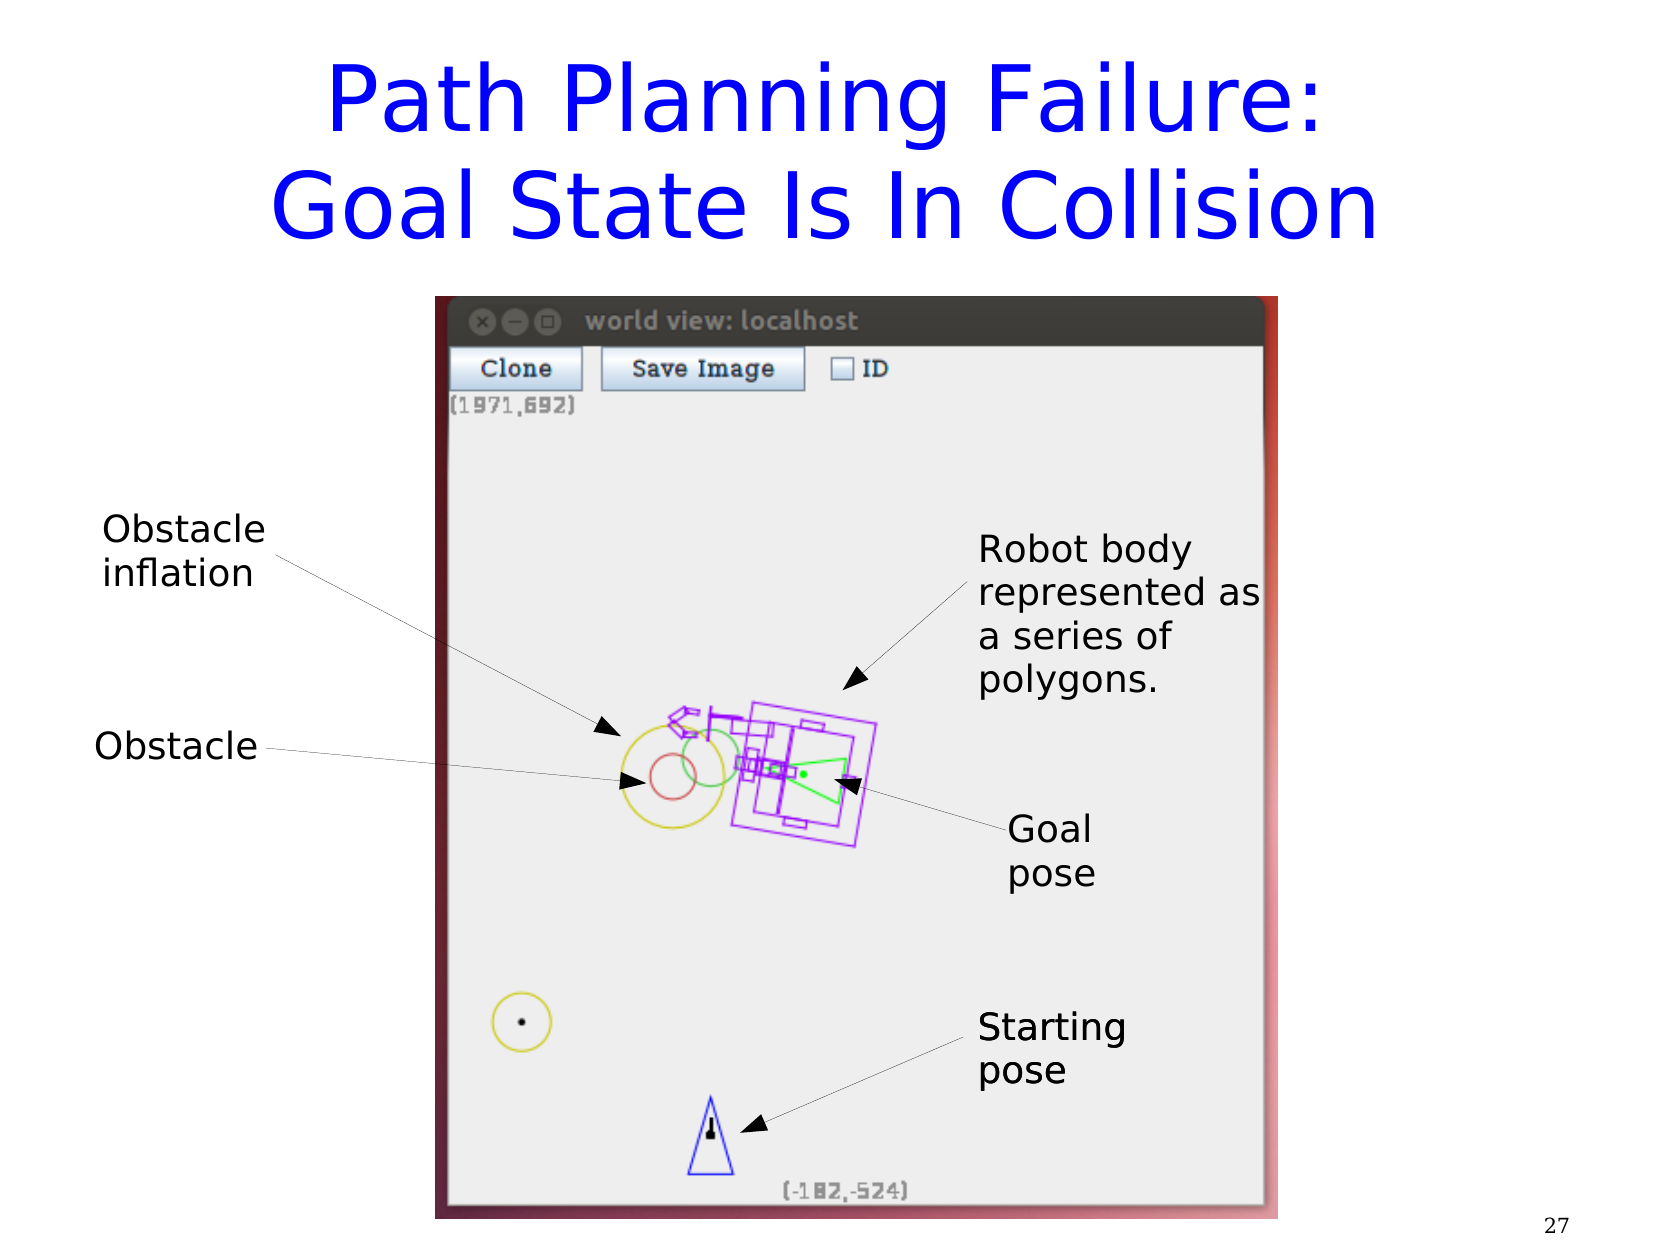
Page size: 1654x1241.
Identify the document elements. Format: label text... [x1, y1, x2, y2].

text_box Obstacle inflation [87, 500, 329, 604]
text_box Robot body represented as a series of polygons. [963, 520, 1278, 711]
text_box Goal pose [992, 800, 1178, 904]
text_box Starting pose [962, 998, 1149, 1101]
text_box Obstacle [79, 717, 321, 777]
title Path Planning Failure: Goal State Is In Collision [82, 45, 1571, 261]
picture [435, 296, 1278, 1219]
